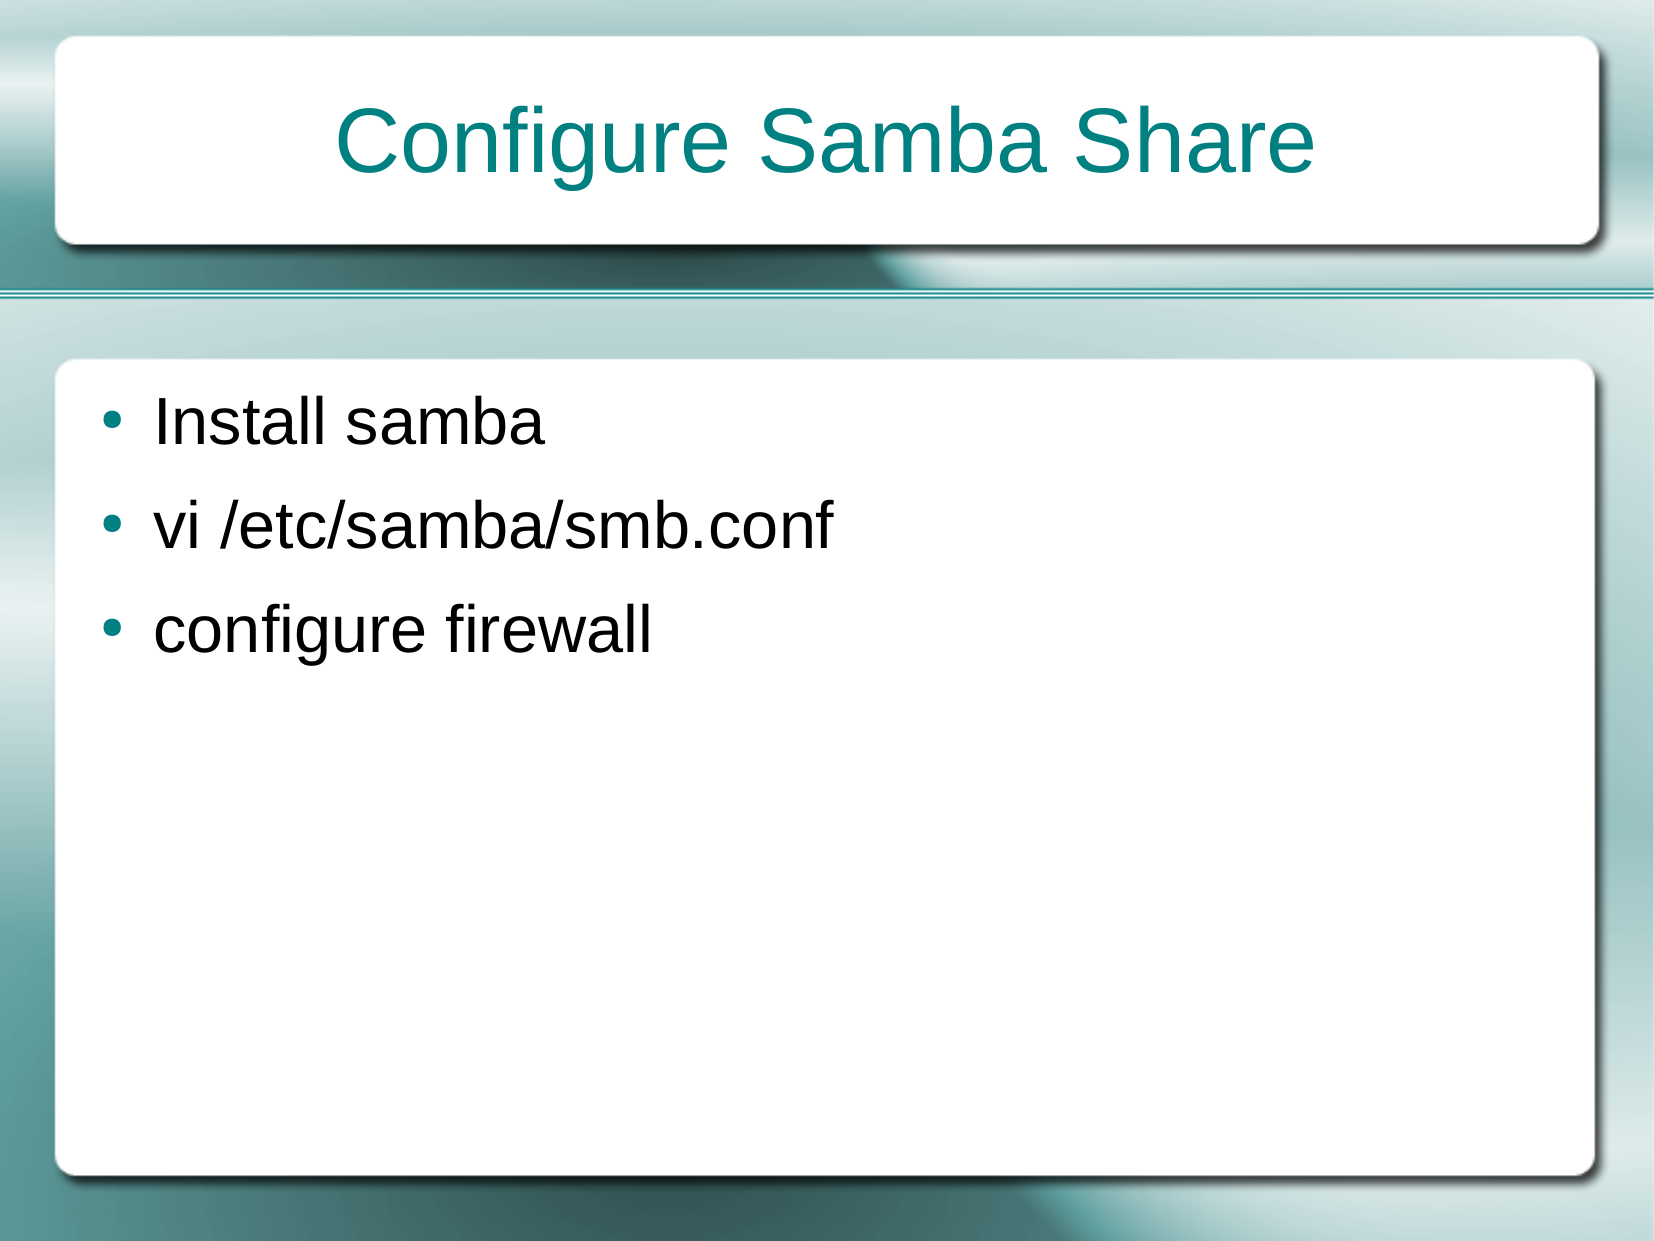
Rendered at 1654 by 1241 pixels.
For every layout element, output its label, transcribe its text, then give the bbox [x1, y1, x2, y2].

picture [0, 0, 1654, 1241]
title Configure Samba Share [82, 45, 1571, 238]
list Install samba vi /etc/samba/smb.conf configure firewall [82, 383, 1571, 1019]
